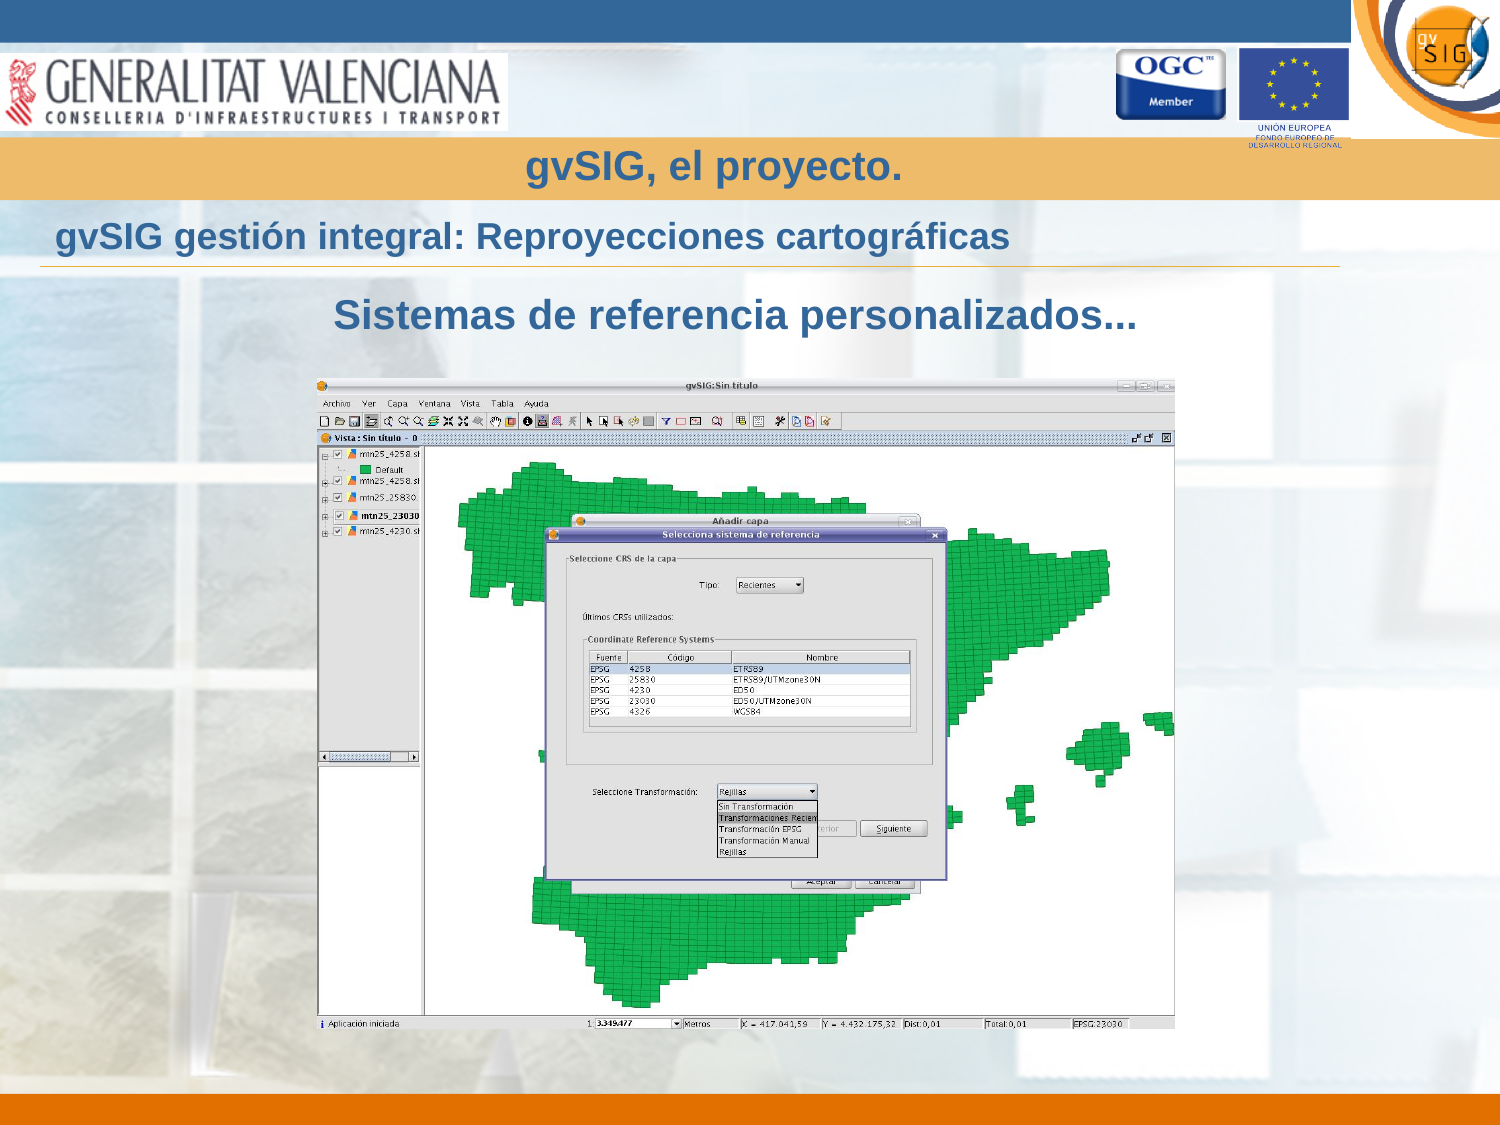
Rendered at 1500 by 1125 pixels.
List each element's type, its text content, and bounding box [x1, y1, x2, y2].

text_box gvSIG, el proyecto. [0, 137, 1429, 207]
picture [0, 53, 508, 131]
picture [1237, 0, 1500, 139]
text_box Sistemas de referencia personalizados... [318, 286, 1153, 360]
picture [1116, 49, 1226, 120]
text_box gvSIG gestión integral: Reproyecciones cartográficas [40, 210, 1074, 275]
picture [317, 378, 1175, 1029]
